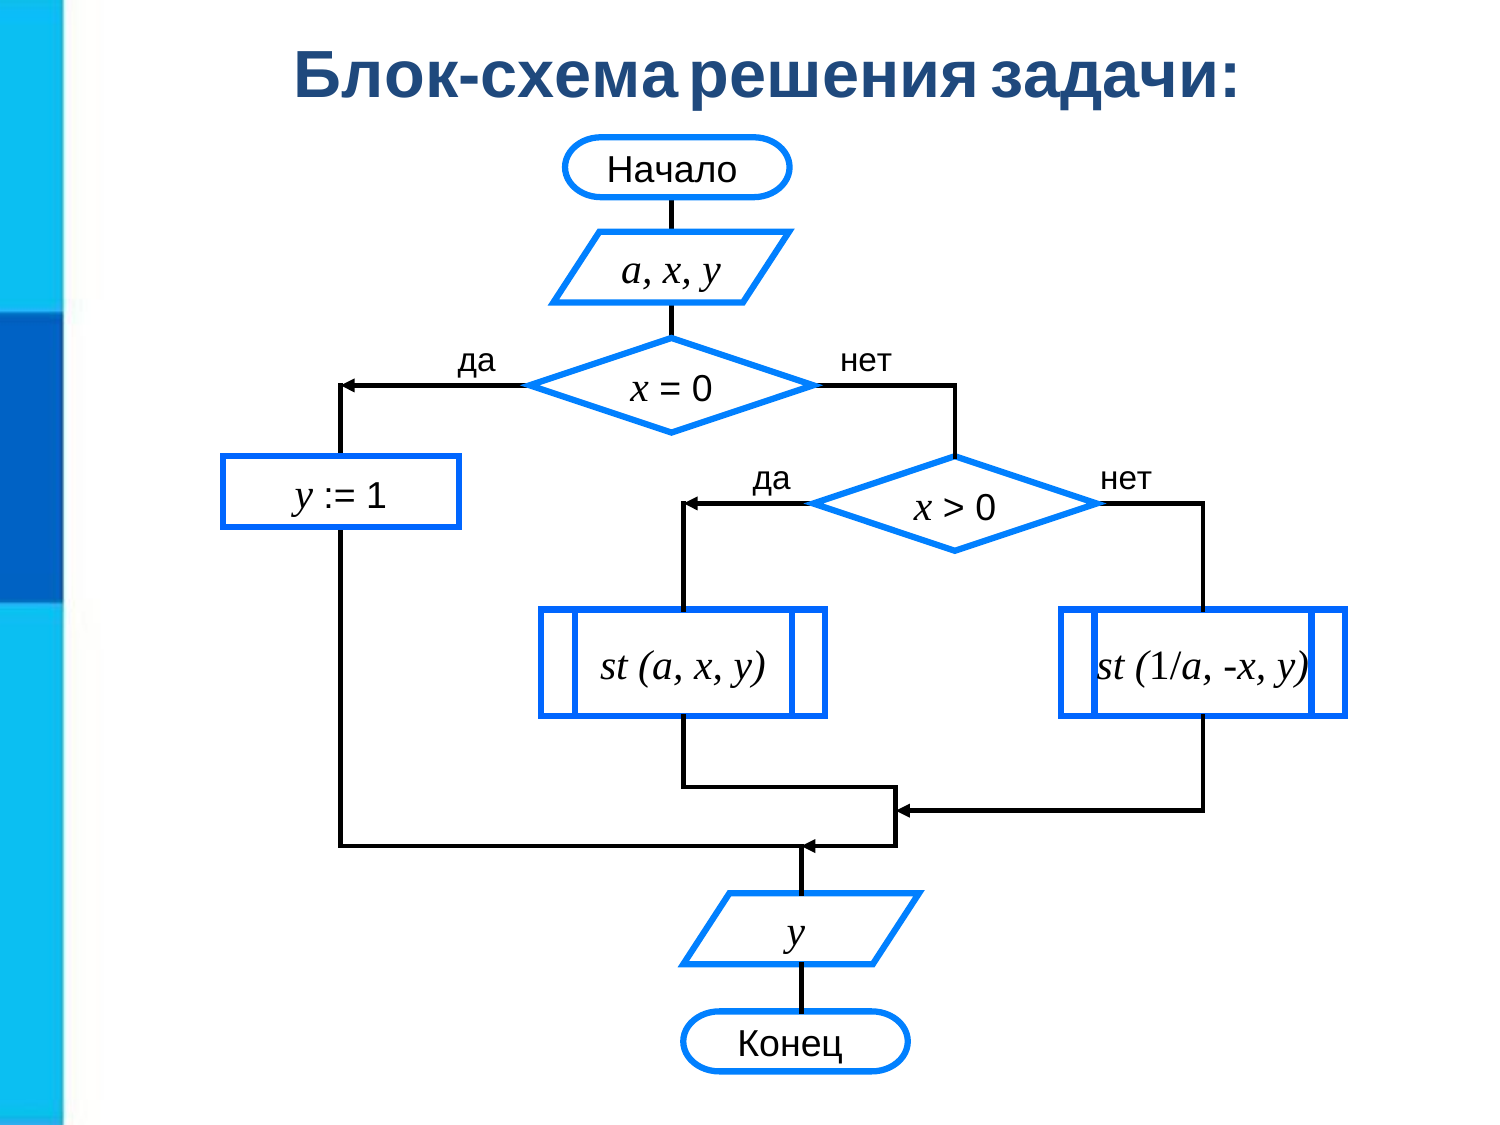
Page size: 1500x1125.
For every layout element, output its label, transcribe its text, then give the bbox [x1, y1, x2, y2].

text_box x > 0 [813, 456, 1096, 551]
text_box нет [824, 337, 908, 386]
text_box a, x, y [553, 231, 790, 303]
picture [0, 0, 1500, 1125]
text_box Блок-схема решения задачи: [76, 23, 1459, 119]
text_box x = 0 [529, 337, 814, 433]
text_box да [435, 337, 518, 386]
text_box y [683, 893, 920, 965]
text_box Конец [683, 1011, 908, 1072]
text_box да [730, 456, 814, 504]
text_box y := 1 [222, 456, 460, 528]
text_box нет [1084, 456, 1168, 504]
text_box Начало [565, 137, 790, 198]
text_box st (1/a, -x, y) [1061, 609, 1345, 717]
text_box st (a, x, y) [541, 609, 825, 717]
